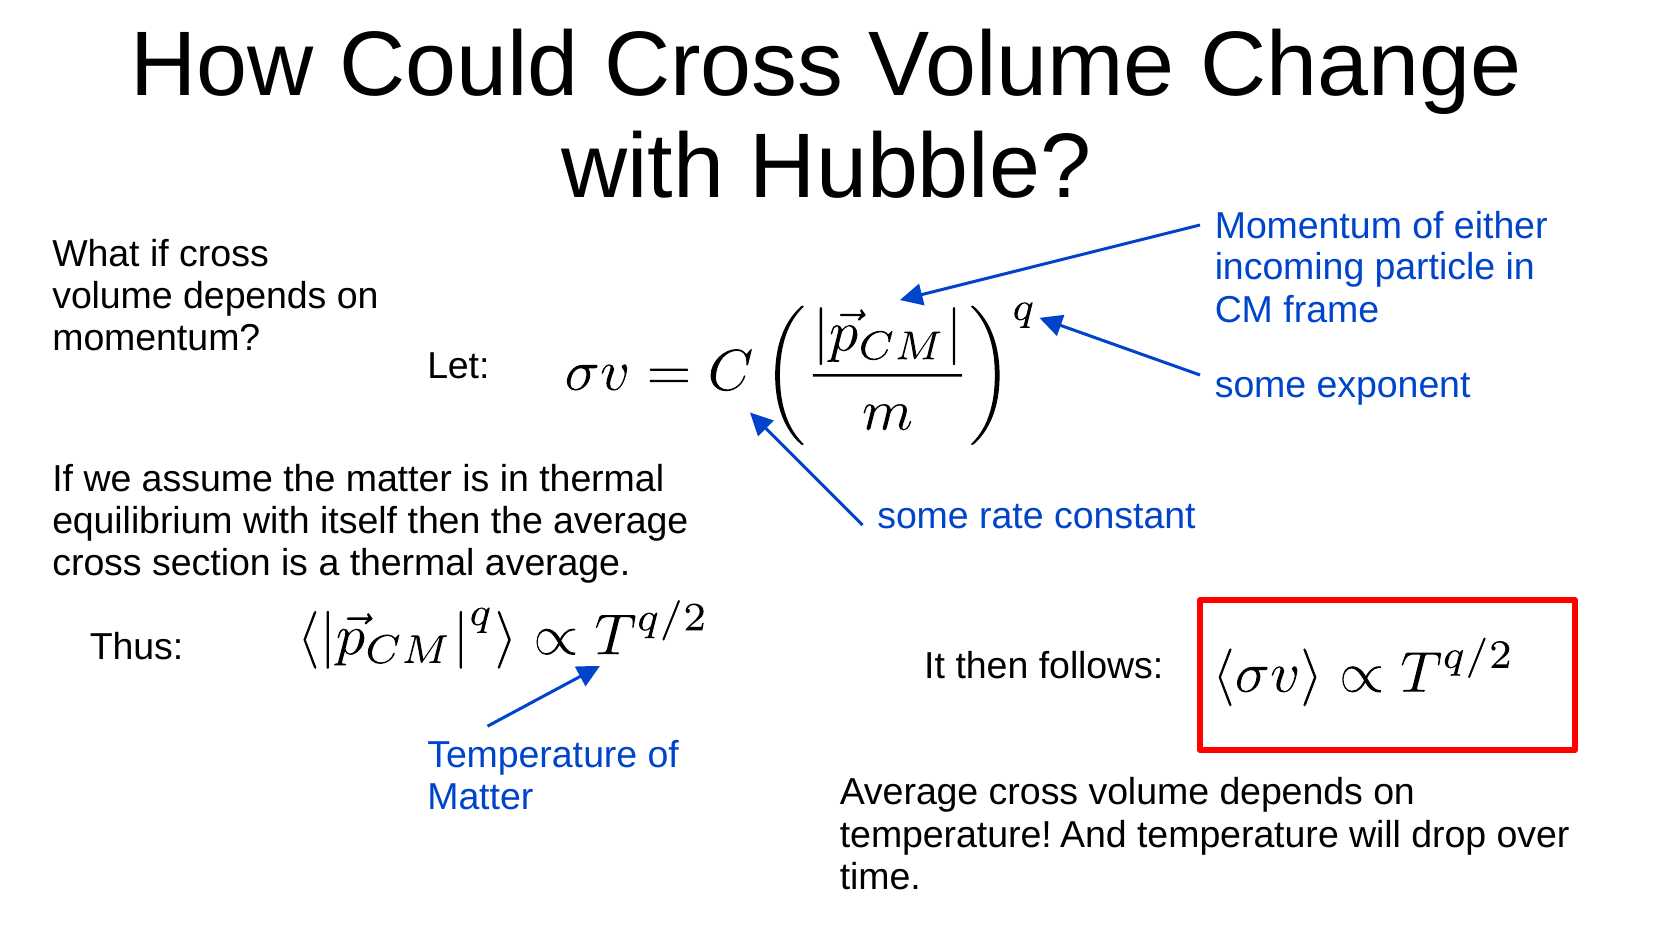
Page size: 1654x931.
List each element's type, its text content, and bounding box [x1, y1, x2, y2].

text_box If we assume the matter is in thermal equilibrium with itself then the average cross section is a thermal average. [37, 450, 788, 601]
text_box Momentum of either incoming particle in CM frame [1200, 196, 1576, 338]
text_box Average cross volume depends on temperature! And temperature will drop over time. [825, 763, 1651, 905]
text_box [300, 600, 704, 669]
title How Could Cross Volume Change with Hubble? [82, 12, 1571, 218]
text_box It then follows: [1203, 637, 1210, 747]
text_box Temperature of Matter [412, 726, 713, 826]
text_box It then follows: [909, 637, 1210, 763]
text_box some rate constant [862, 487, 1276, 545]
text_box Let: [412, 337, 562, 395]
text_box some exponent [1200, 355, 1576, 413]
text_box What if cross volume depends on momentum? [37, 225, 413, 376]
text_box Thus: [75, 618, 263, 676]
text_box [1215, 637, 1510, 707]
picture [562, 300, 1035, 448]
